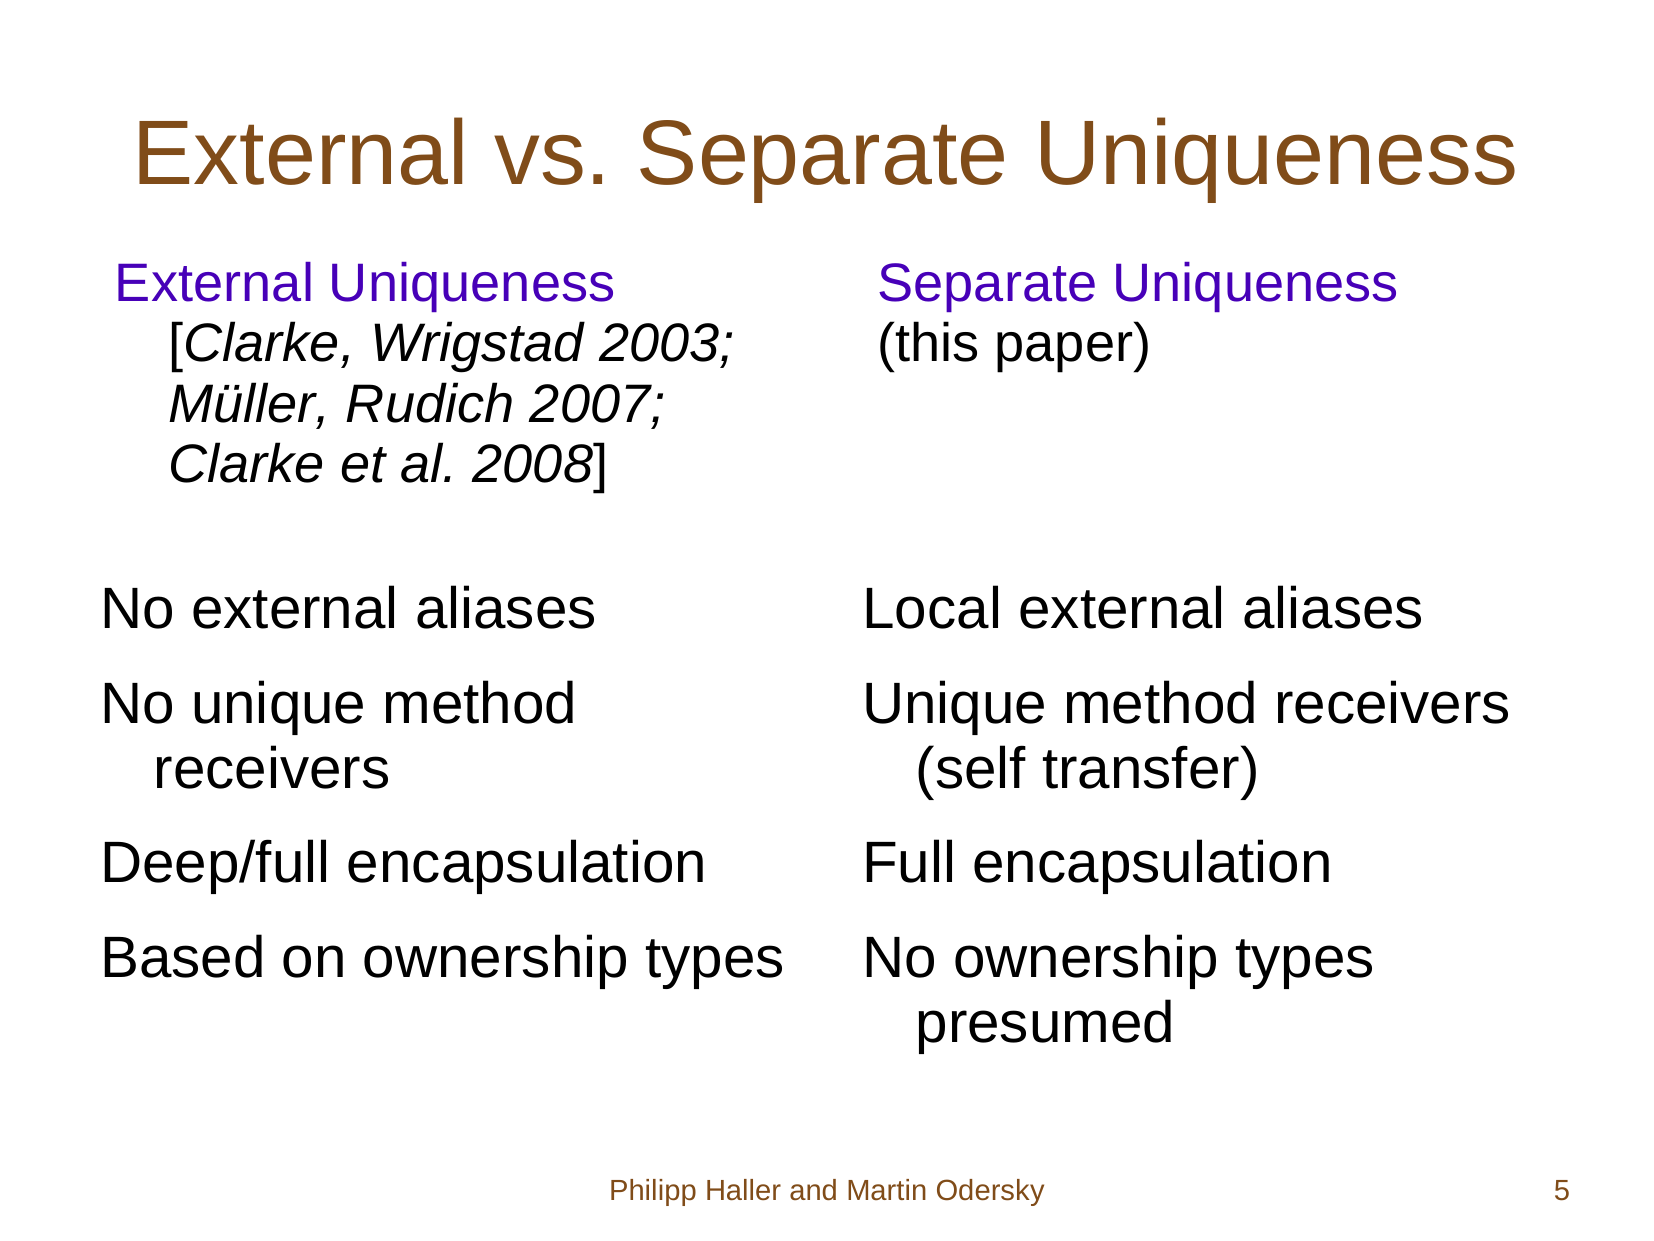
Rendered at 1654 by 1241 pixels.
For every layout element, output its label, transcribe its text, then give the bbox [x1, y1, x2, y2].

text_box External Uniqueness [Clarke, Wrigstad 2003; Müller, Rudich 2007; Clarke et al. 2008] [82, 244, 796, 534]
list Local external aliases Unique method receivers (self transfer) Full encapsulation No ownership types presumed [844, 576, 1571, 1100]
title External vs. Separate Uniqueness [82, 49, 1571, 257]
list No external aliases No unique method receivers Deep/full encapsulation Based on ownership types [82, 576, 809, 1100]
text_box Separate Uniqueness (this paper) [844, 244, 1595, 395]
